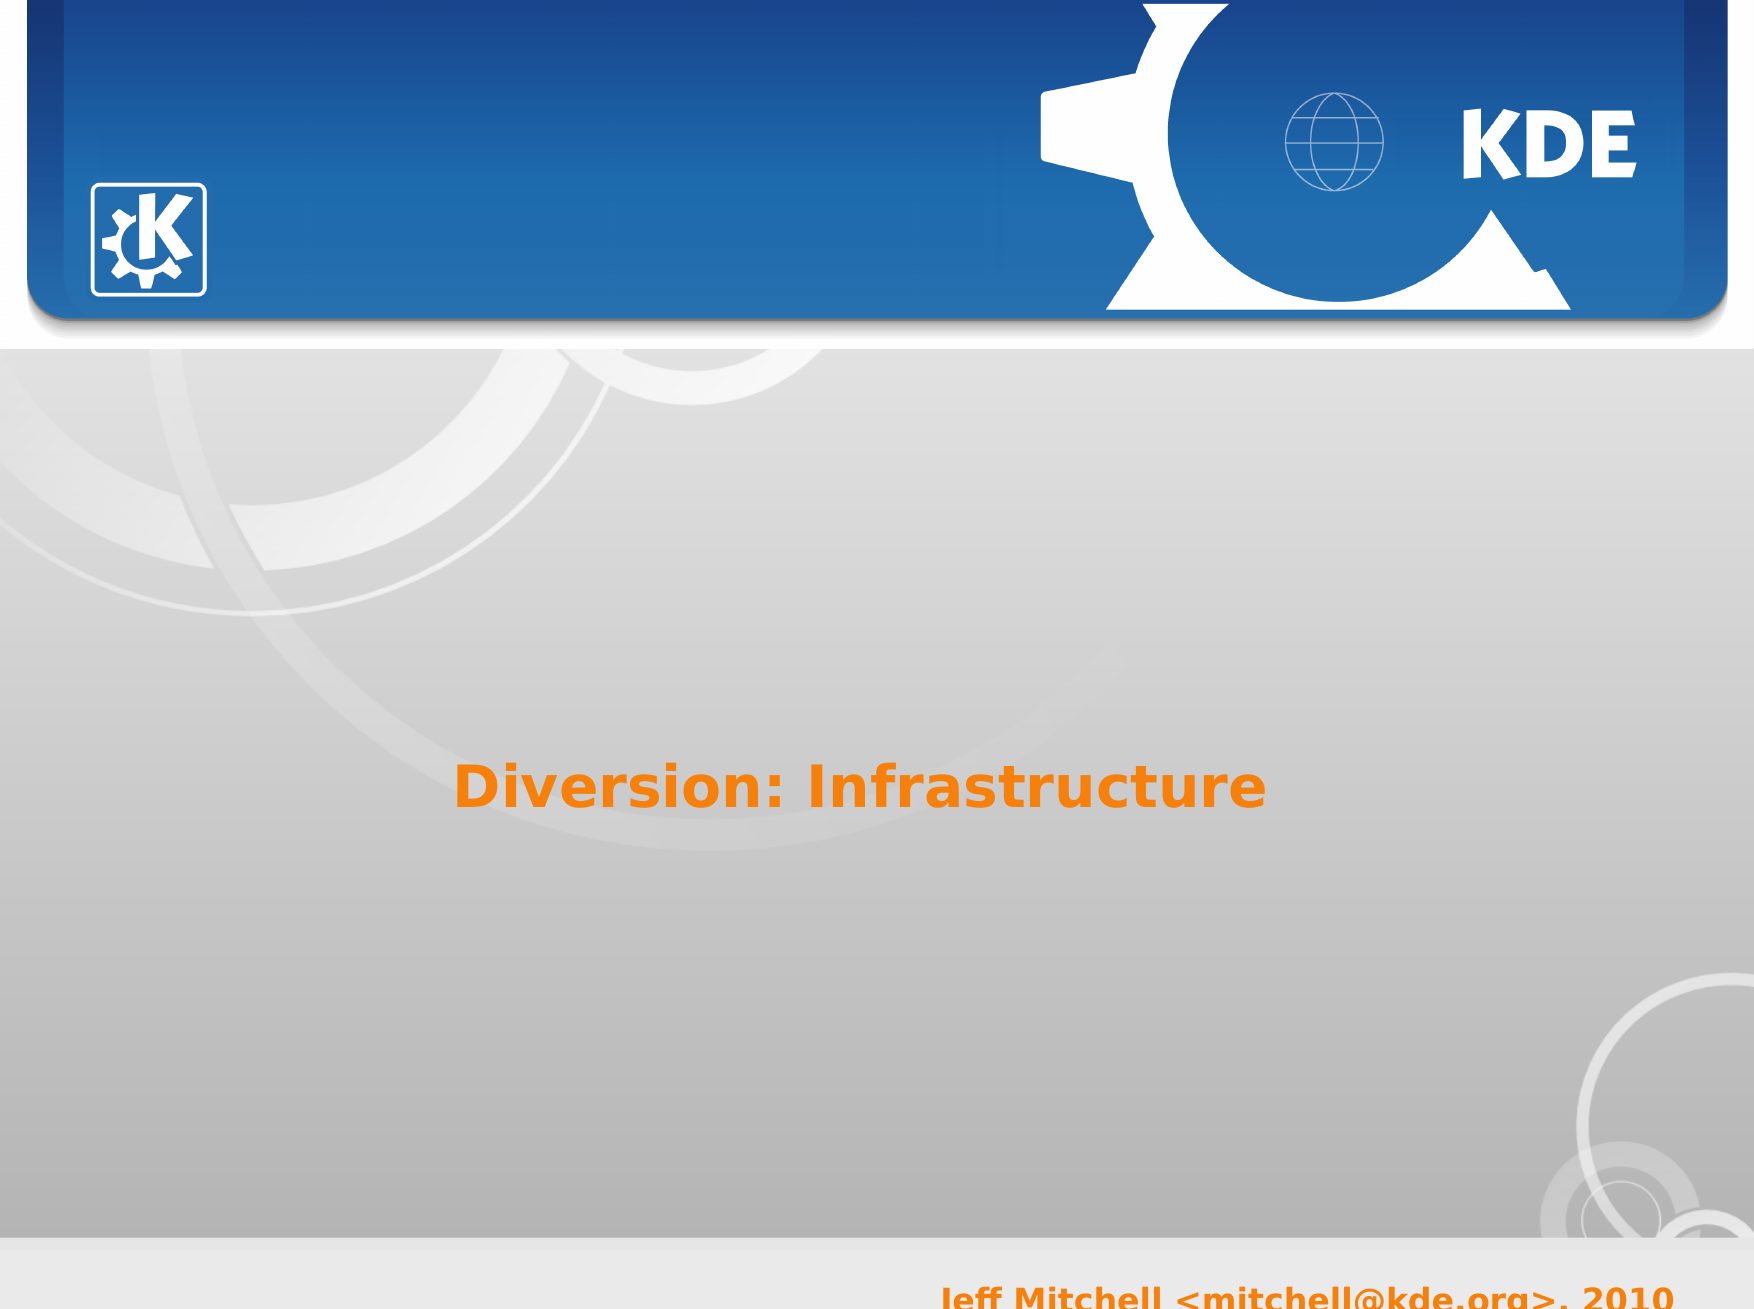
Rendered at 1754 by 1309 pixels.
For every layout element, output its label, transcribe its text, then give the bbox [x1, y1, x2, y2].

picture [0, 0, 1754, 1237]
subtitle Diversion: Infrastructure [71, 419, 1651, 1156]
